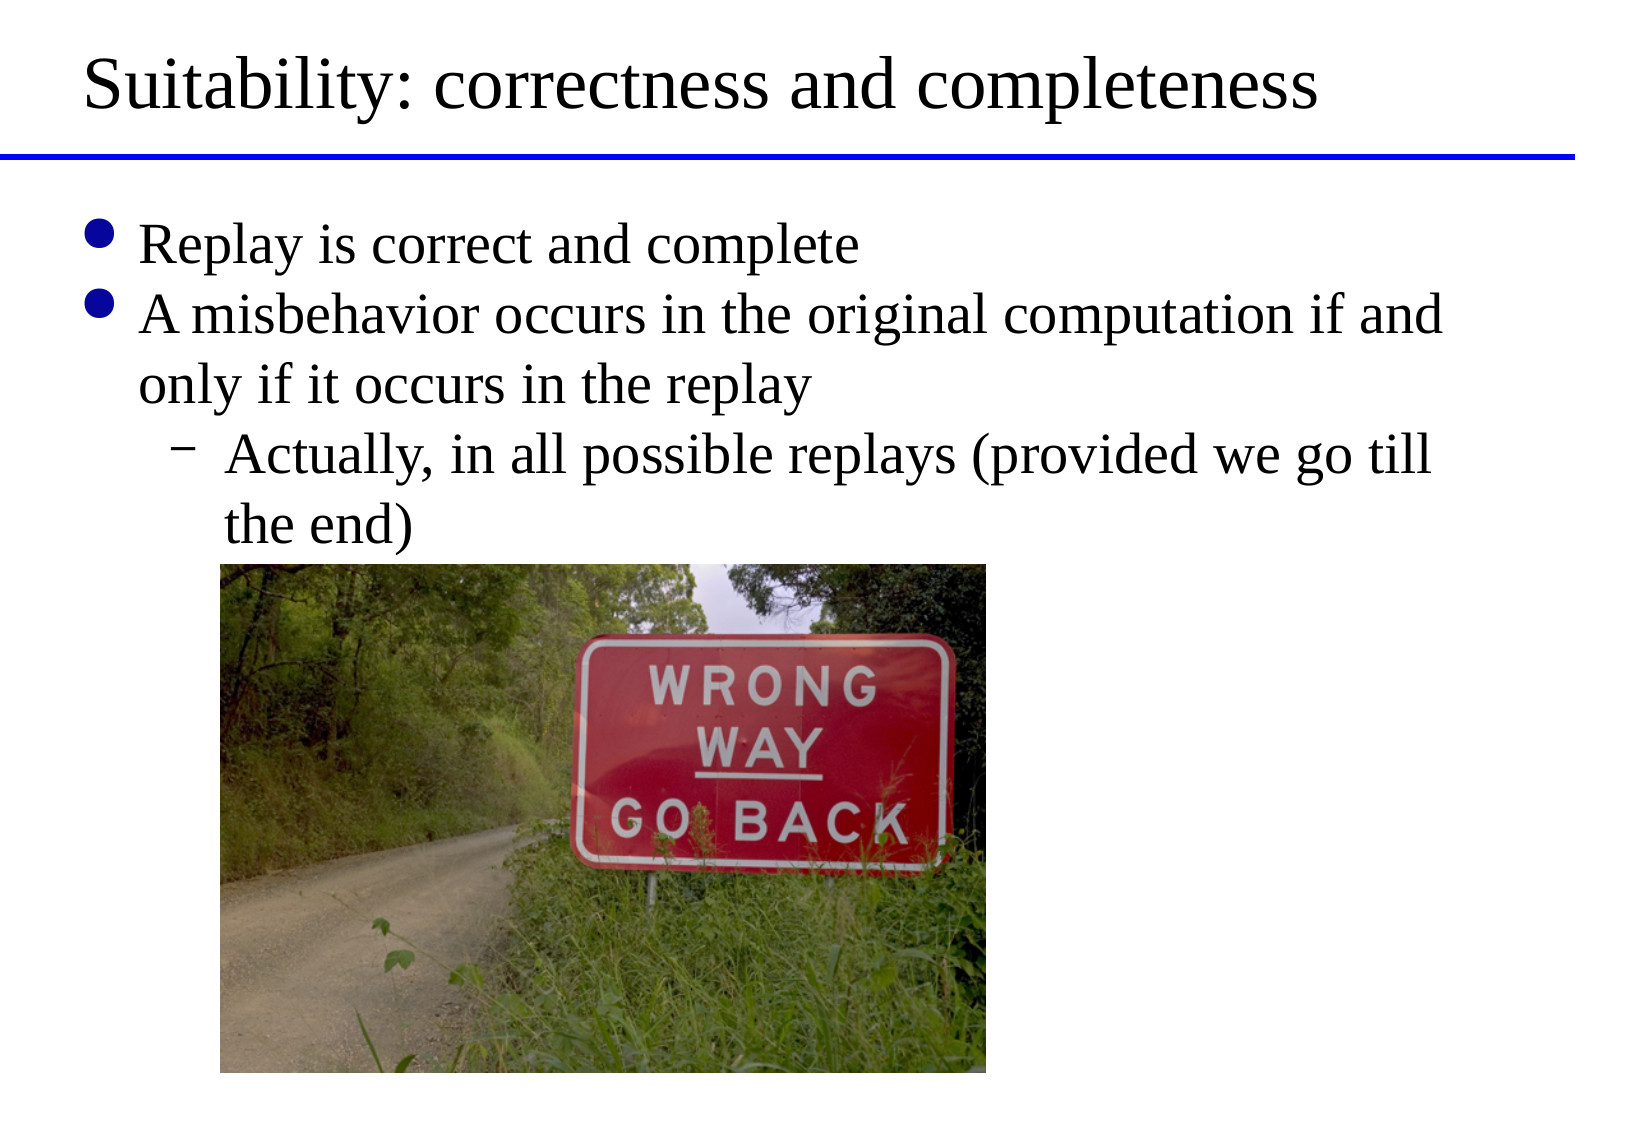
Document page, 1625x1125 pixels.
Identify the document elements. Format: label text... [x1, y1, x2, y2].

list Replay is correct and complete A misbehavior occurs in the original computation if and only if it occurs in the replay Actually, in all possible replays (provided we go till the end) [67, 198, 1478, 1061]
picture [220, 564, 986, 1073]
title Suitability: correctness and completeness [67, 27, 1561, 131]
